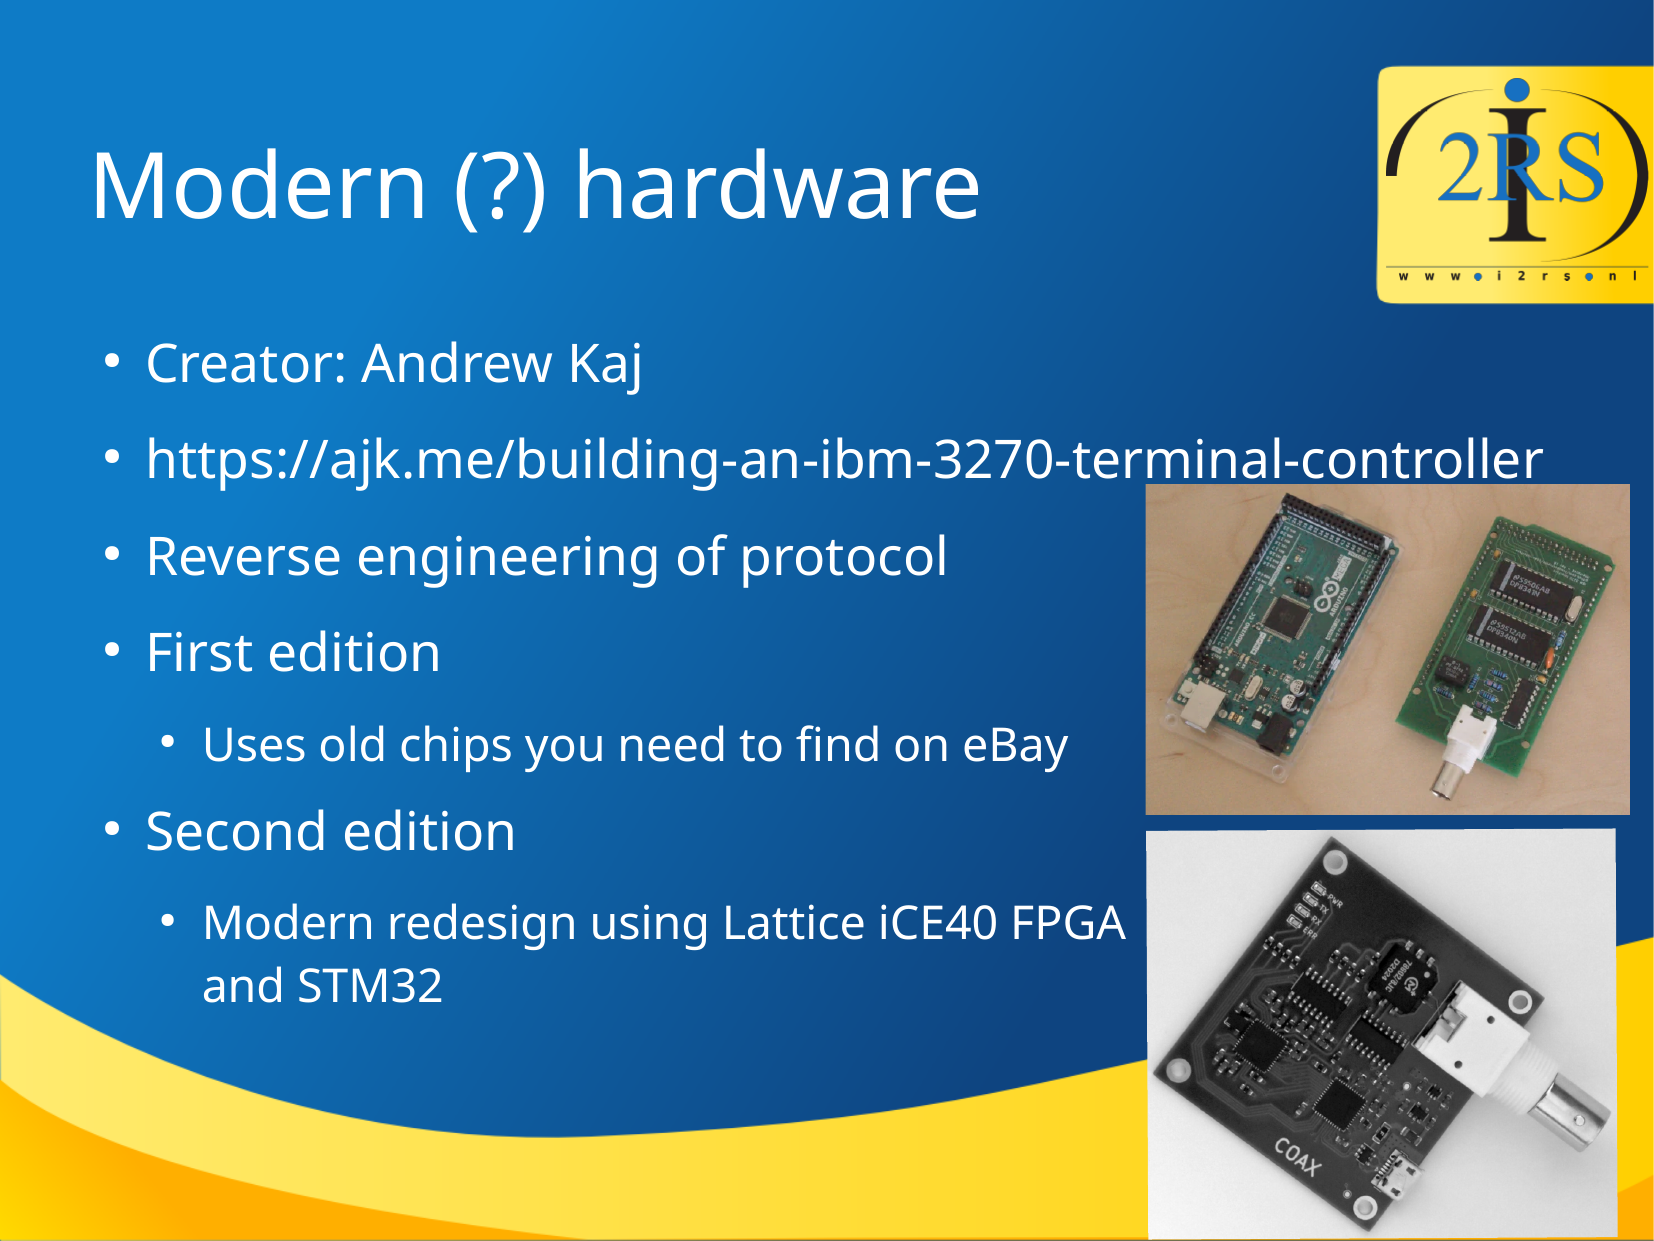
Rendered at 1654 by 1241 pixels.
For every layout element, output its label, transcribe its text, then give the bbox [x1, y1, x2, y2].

title Modern (?) hardware [88, 70, 1335, 296]
picture [0, 0, 1654, 1241]
list Creator: Andrew Kaj https://ajk.me/building-an-ibm-3270-terminal-controller Reverse engineering of protocol First edition Uses old chips you need to find on eBay Second edition Modern redesign using Lattice iCE40 FPGA and STM32 [88, 324, 1565, 1028]
